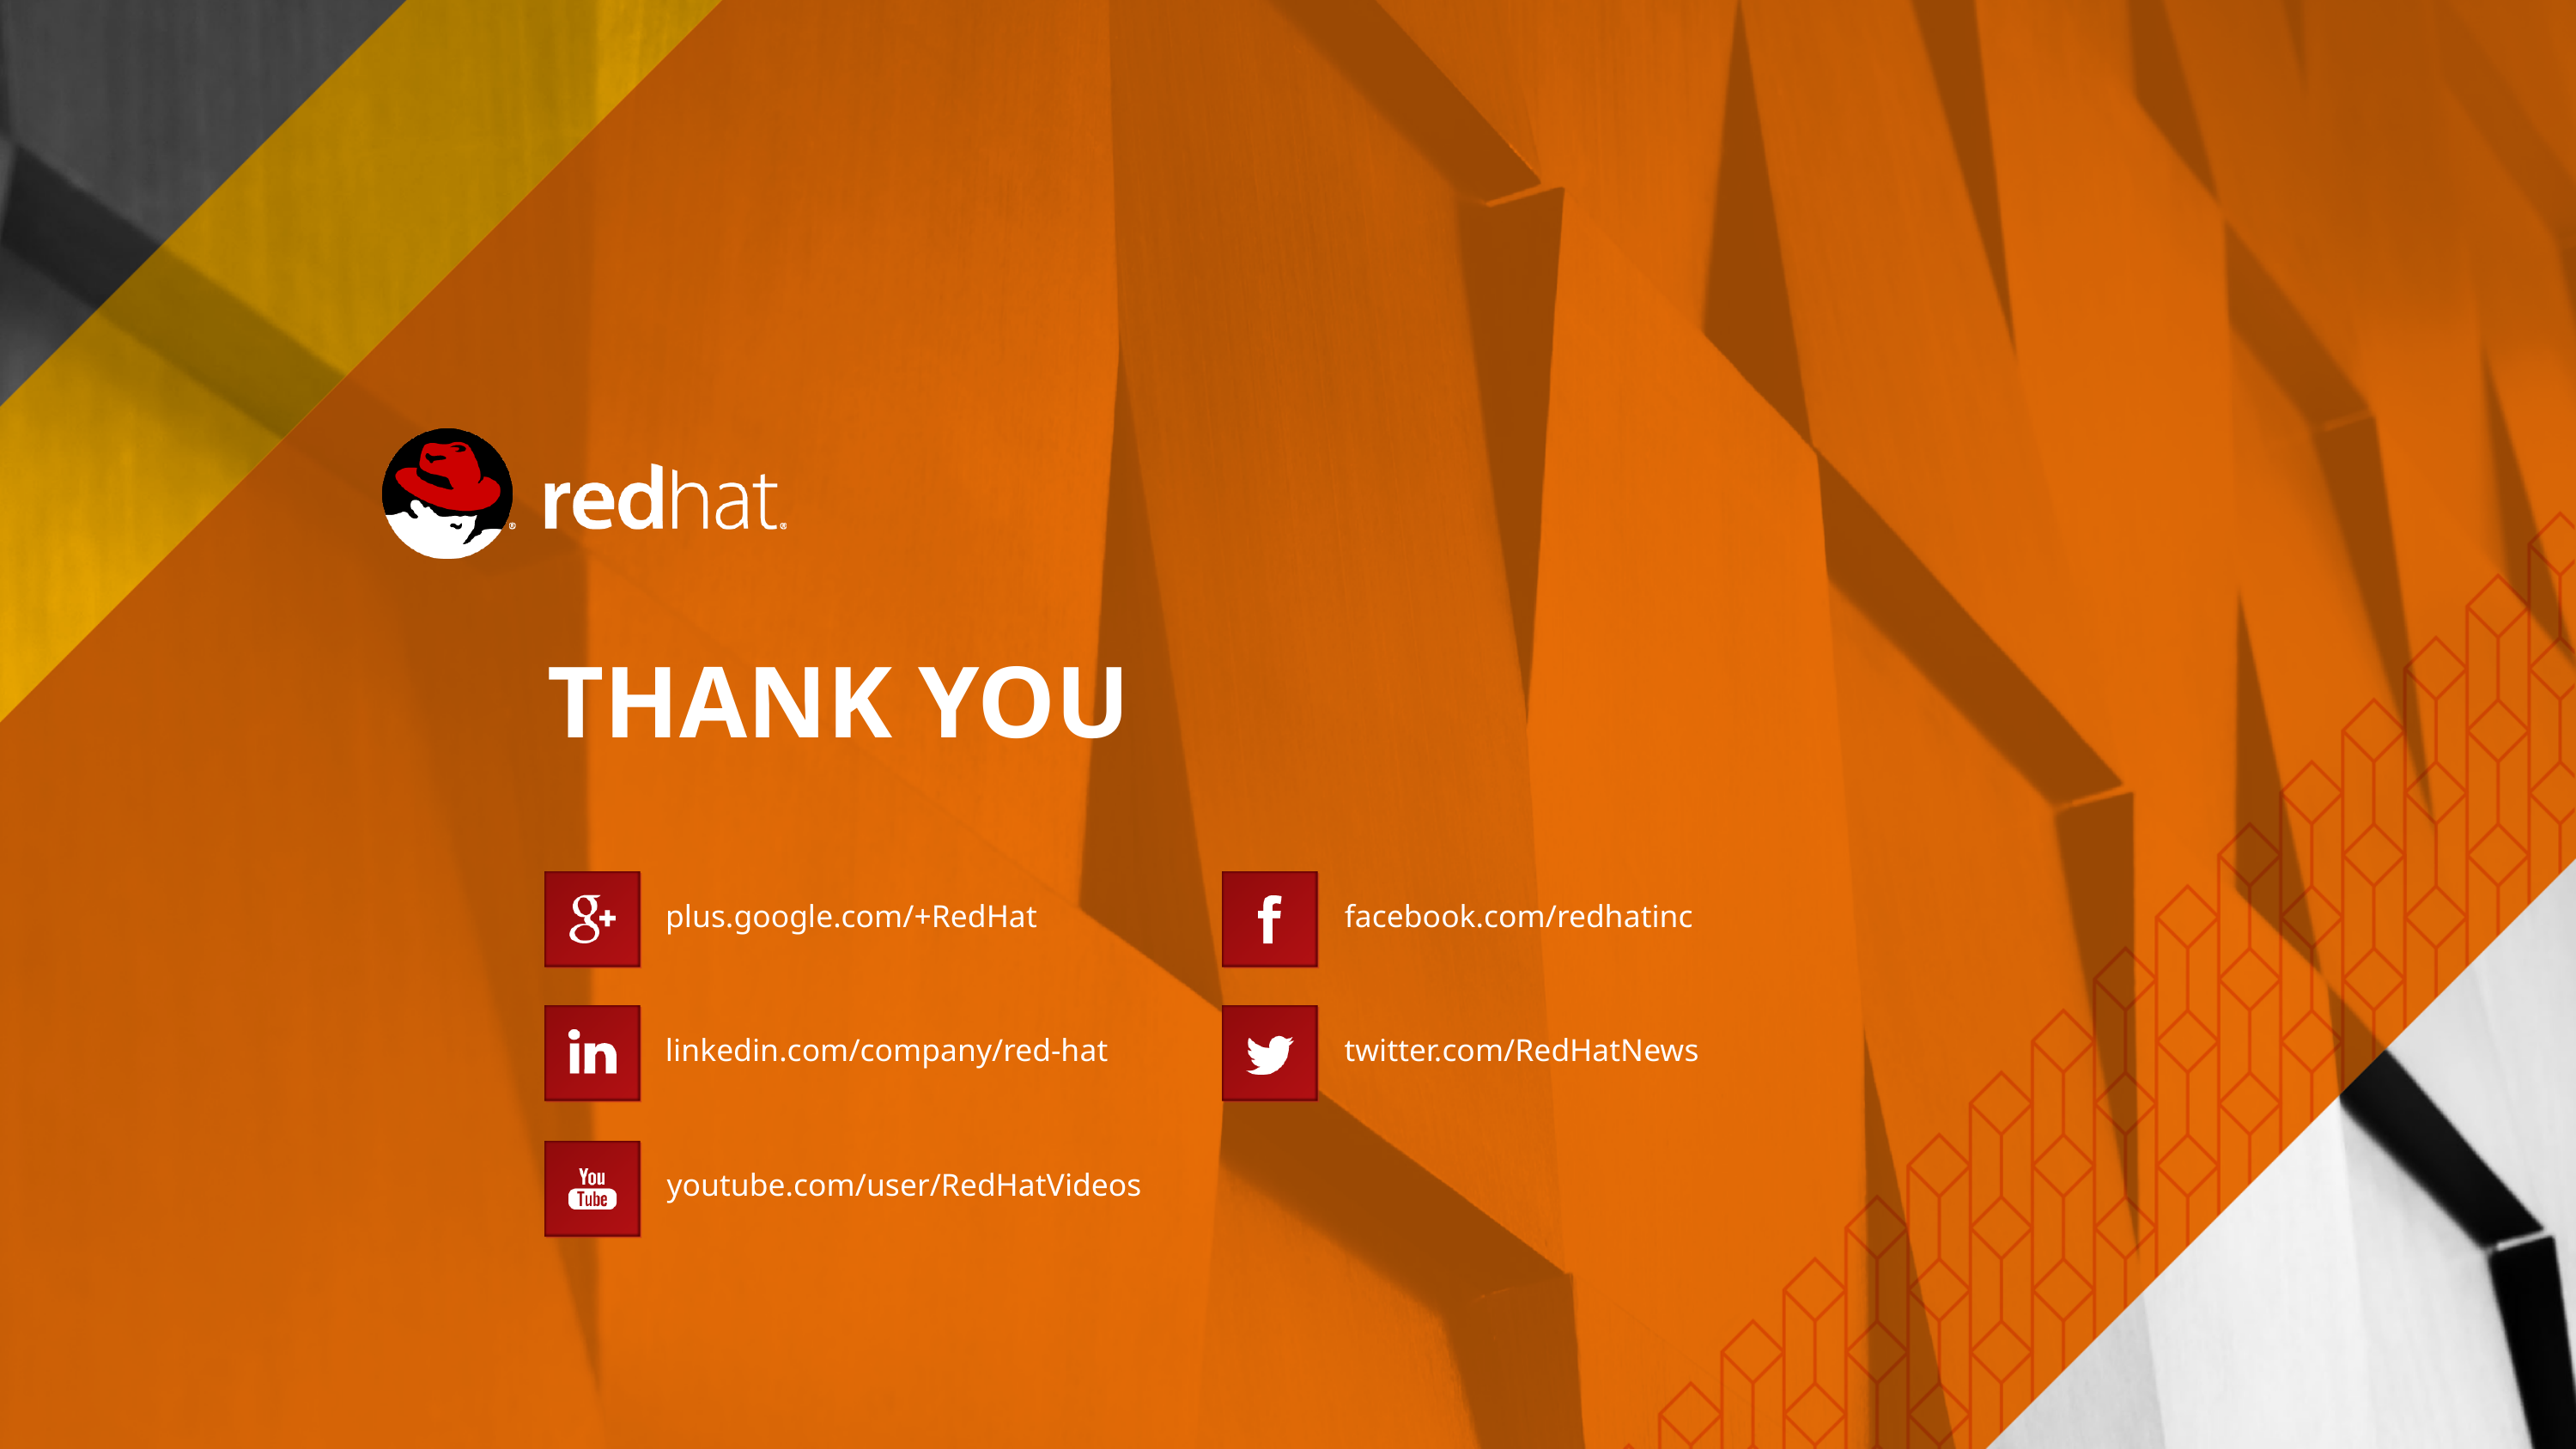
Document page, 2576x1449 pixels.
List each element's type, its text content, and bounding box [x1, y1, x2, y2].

text_box facebook.com/redhatinc [1331, 884, 1741, 948]
text_box plus.google.com/+RedHat [653, 884, 1061, 948]
text_box twitter.com/RedHatNews [1331, 1017, 1776, 1082]
text_box youtube.com/user/RedHatVideos [653, 1152, 1197, 1216]
text_box linkedin.com/company/red-hat [653, 1017, 1172, 1082]
picture [0, 0, 2576, 1449]
text_box THANK YOU [534, 626, 1225, 758]
